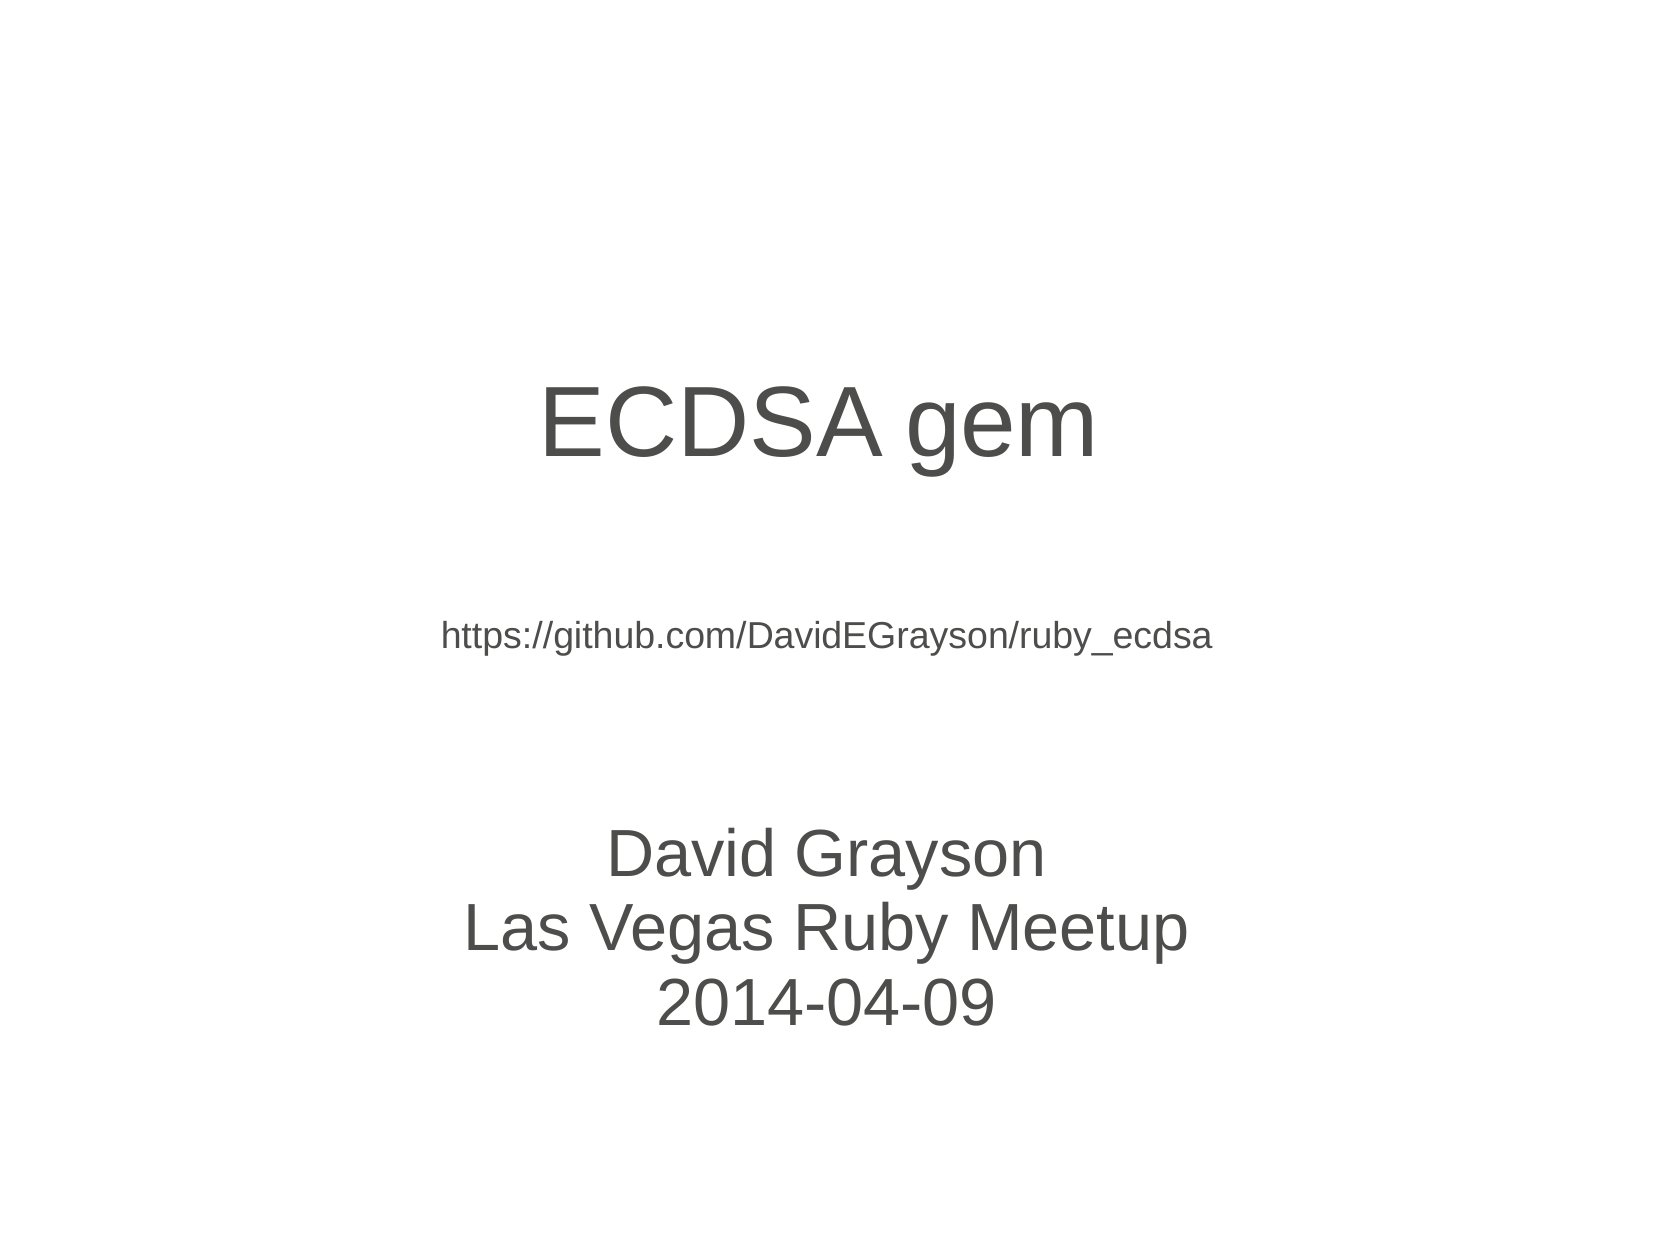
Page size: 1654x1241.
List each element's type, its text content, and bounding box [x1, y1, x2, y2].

title ECDSA gem [75, 317, 1564, 526]
text_box https://github.com/DavidEGrayson/ruby_ecdsa [0, 607, 1654, 664]
subtitle David Grayson Las Vegas Ruby Meetup 2014-04-09 [82, 775, 1571, 1081]
